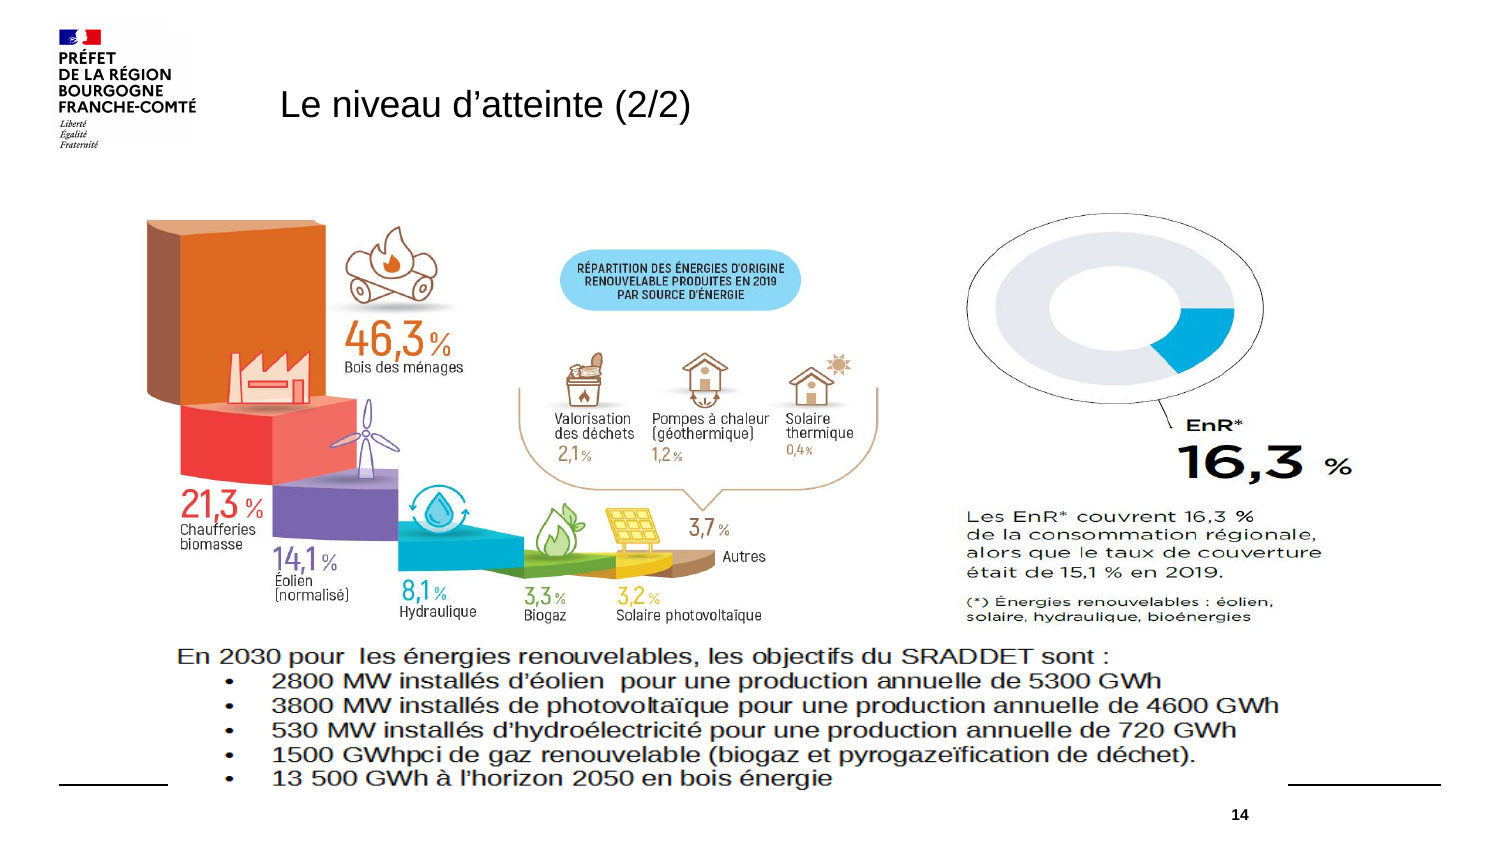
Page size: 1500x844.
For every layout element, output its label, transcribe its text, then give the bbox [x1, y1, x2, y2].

picture [50, 17, 196, 148]
picture [940, 200, 1366, 631]
title Le niveau d’atteinte (2/2) [279, 33, 1500, 175]
picture [168, 635, 1288, 806]
picture [119, 200, 899, 630]
